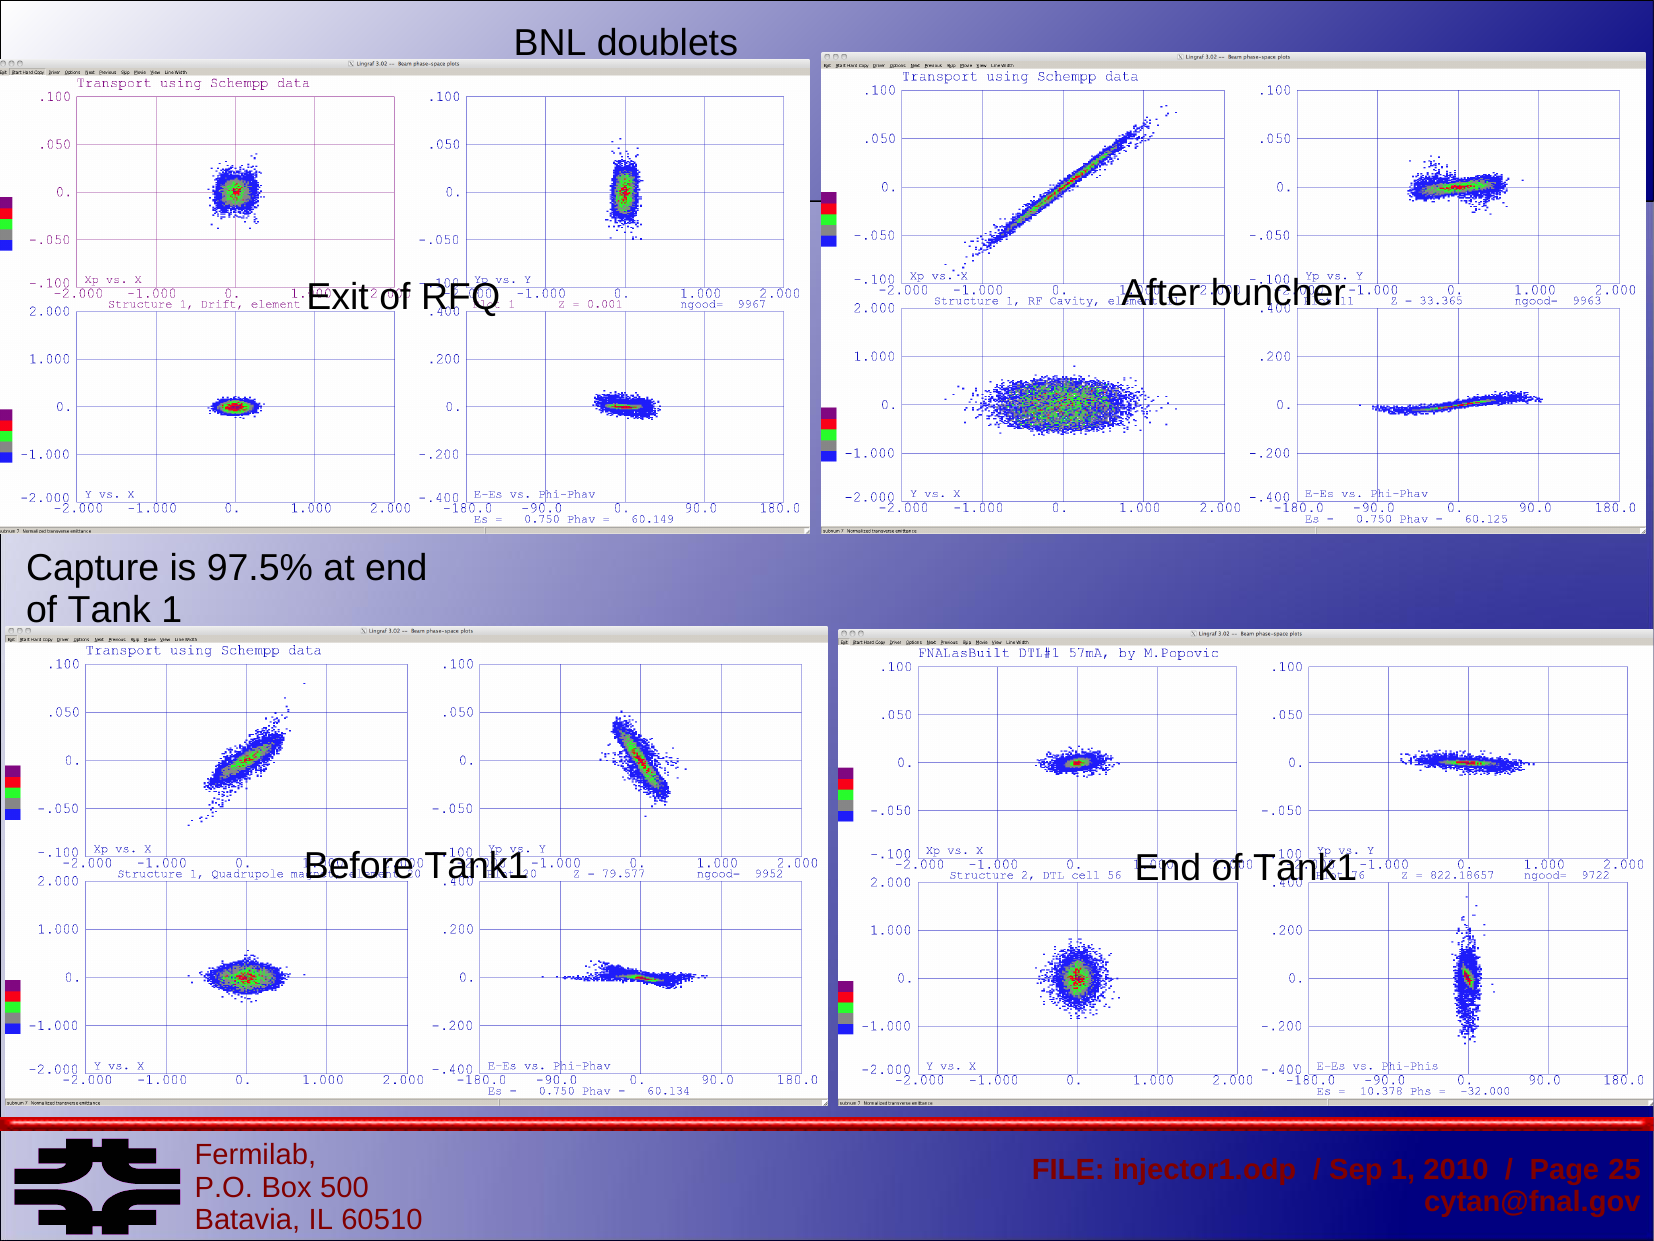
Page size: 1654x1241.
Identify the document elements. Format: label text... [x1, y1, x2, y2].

picture [0, 52, 1654, 1241]
text_box Capture is 97.5% at end of Tank 1 [11, 540, 451, 639]
text_box BNL doublets [498, 15, 837, 72]
